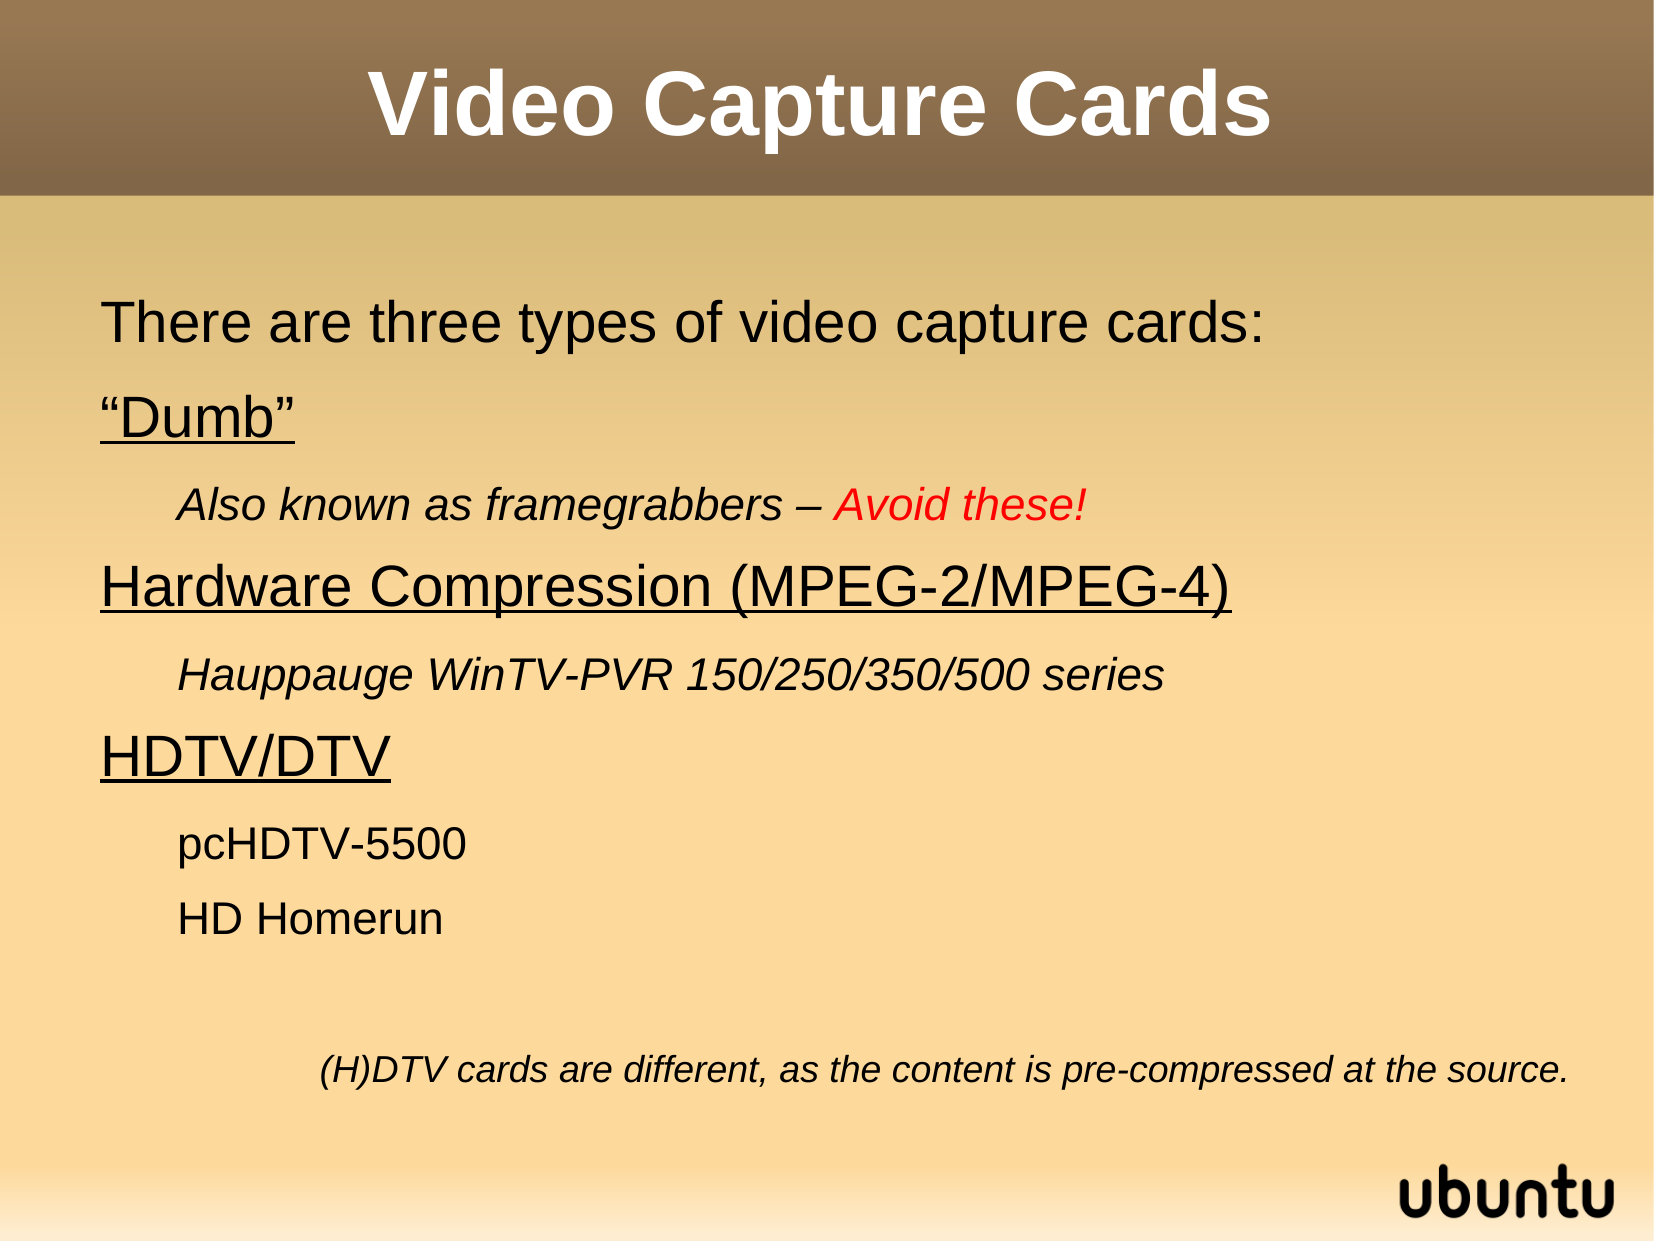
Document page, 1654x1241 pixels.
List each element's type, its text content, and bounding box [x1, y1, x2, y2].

list There are three types of video capture cards: “Dumb” Also known as framegrabbers – Avoid these! Hardware Compression (MPEG-2/MPEG-4) Hauppauge WinTV-PVR 150/250/350/500 series HDTV/DTV pcHDTV-5500 HD Homerun (H)DTV cards are different, as the content is pre-compressed at the source. [82, 290, 1571, 1109]
title Video Capture Cards [76, 0, 1565, 208]
picture [0, 0, 1654, 1241]
